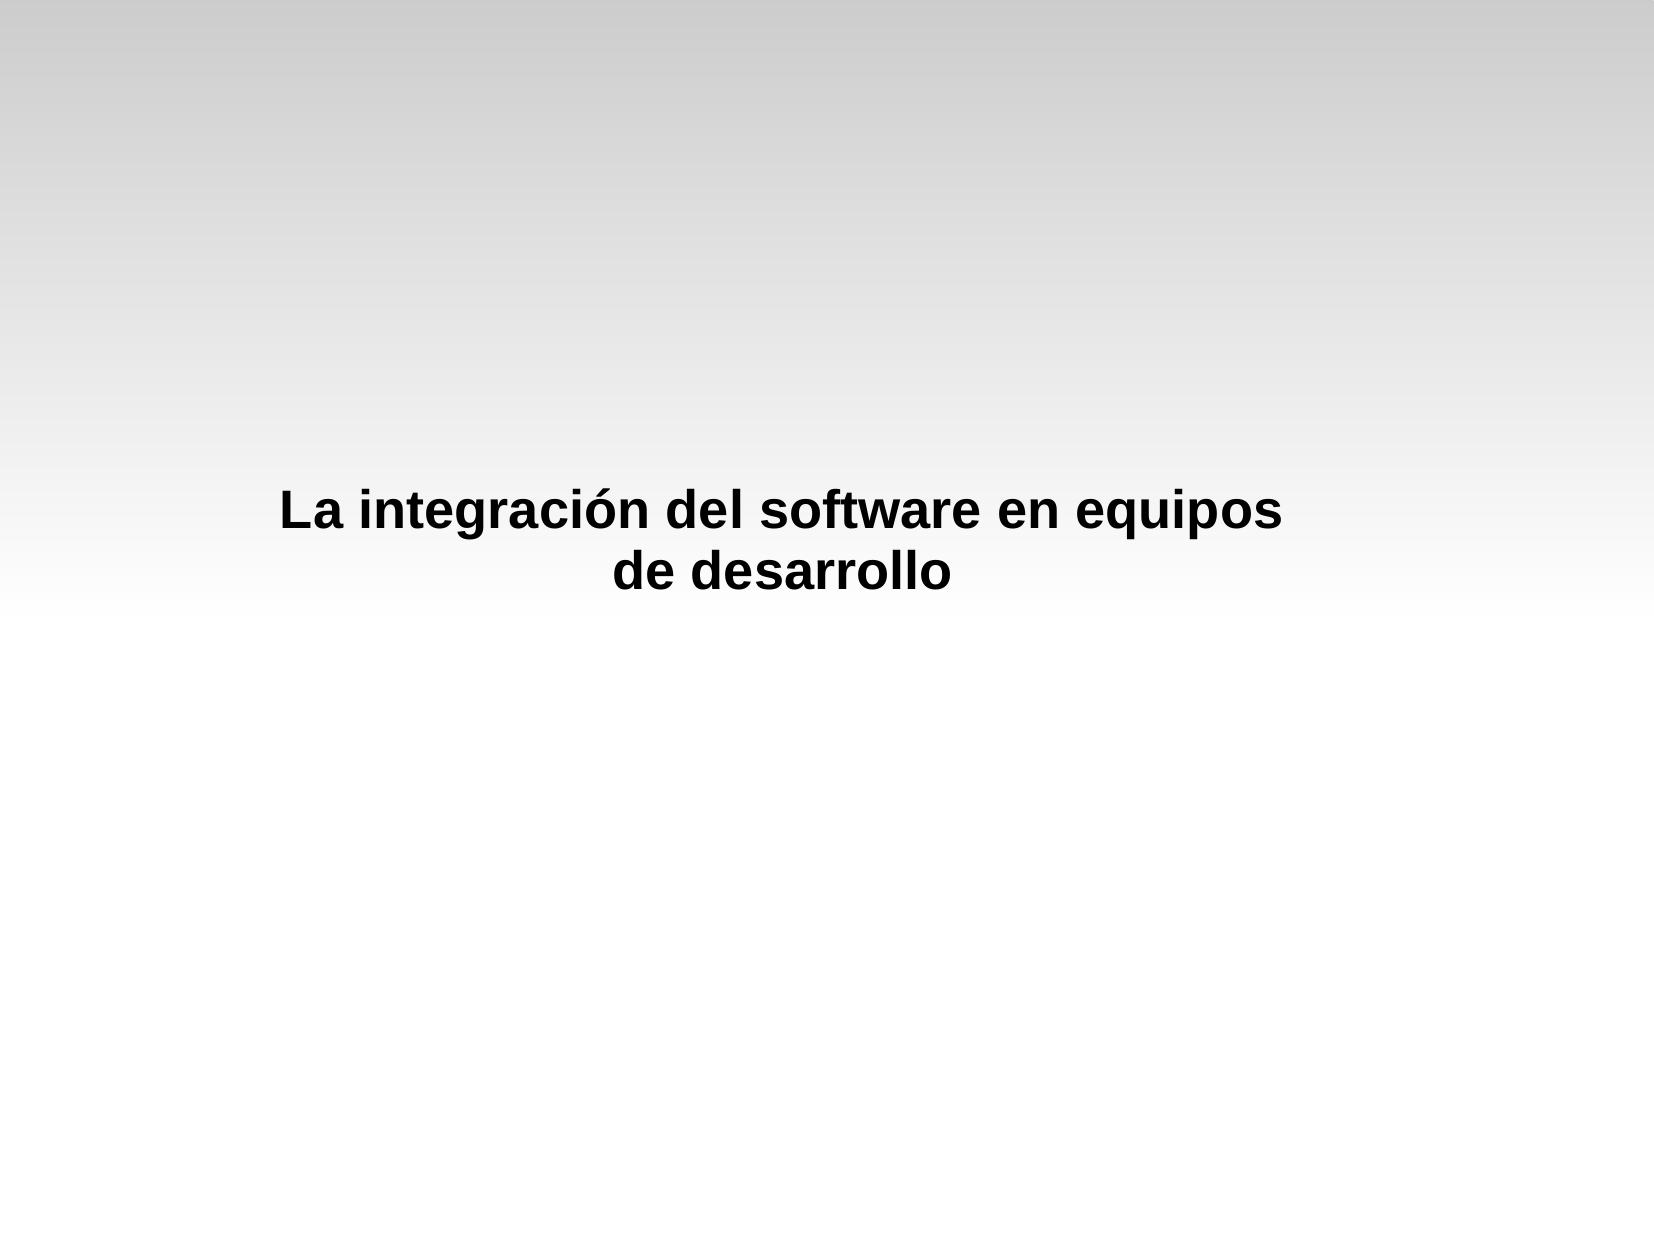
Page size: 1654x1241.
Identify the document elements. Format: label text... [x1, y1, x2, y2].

text_box La integración del software en equipos de desarrollo [236, 472, 1329, 886]
